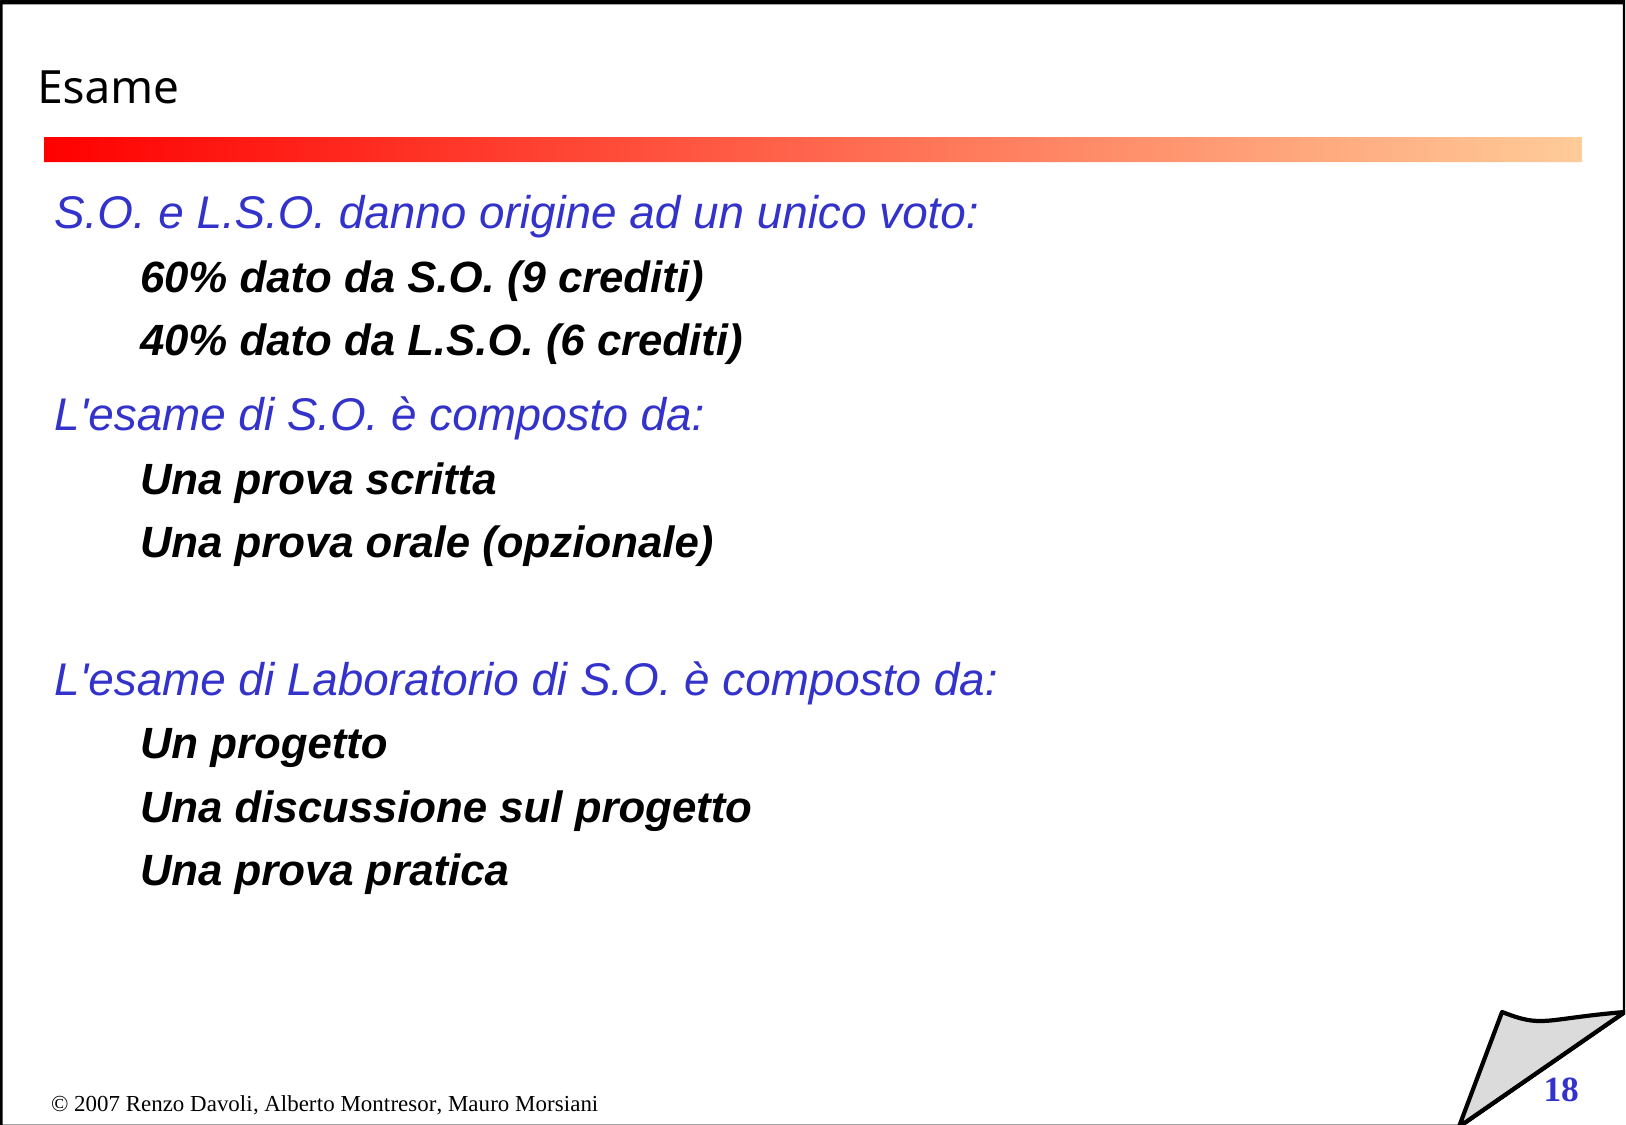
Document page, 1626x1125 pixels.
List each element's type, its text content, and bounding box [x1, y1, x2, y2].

title Esame [37, 44, 1587, 131]
list S.O. e L.S.O. danno origine ad un unico voto: 60% dato da S.O. (9 crediti) 40% dato da L.S.O. (6 crediti) L'esame di S.O. è composto da: Una prova scritta Una prova orale (opzionale) L'esame di Laboratorio di S.O. è composto da: Un progetto Una discussione sul progetto Una prova pratica [54, 187, 1571, 1125]
